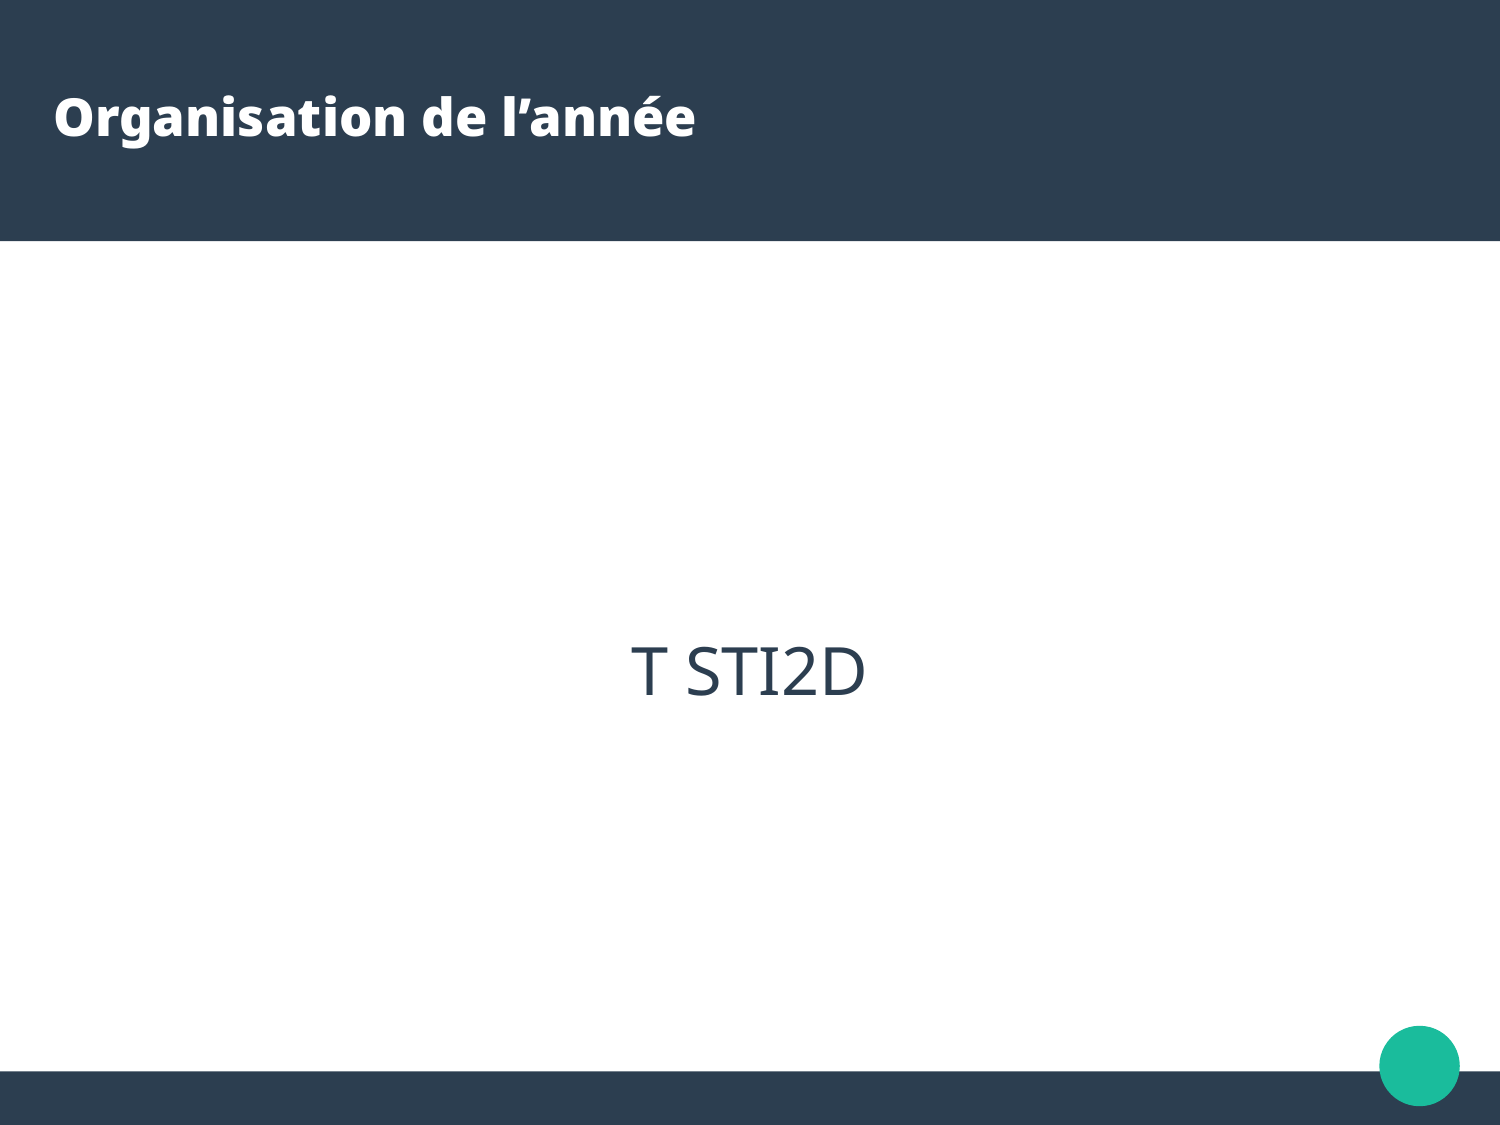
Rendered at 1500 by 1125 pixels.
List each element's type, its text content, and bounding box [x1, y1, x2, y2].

subtitle T STI2D [53, 294, 1447, 1045]
title Organisation de l’année [53, 44, 1447, 188]
